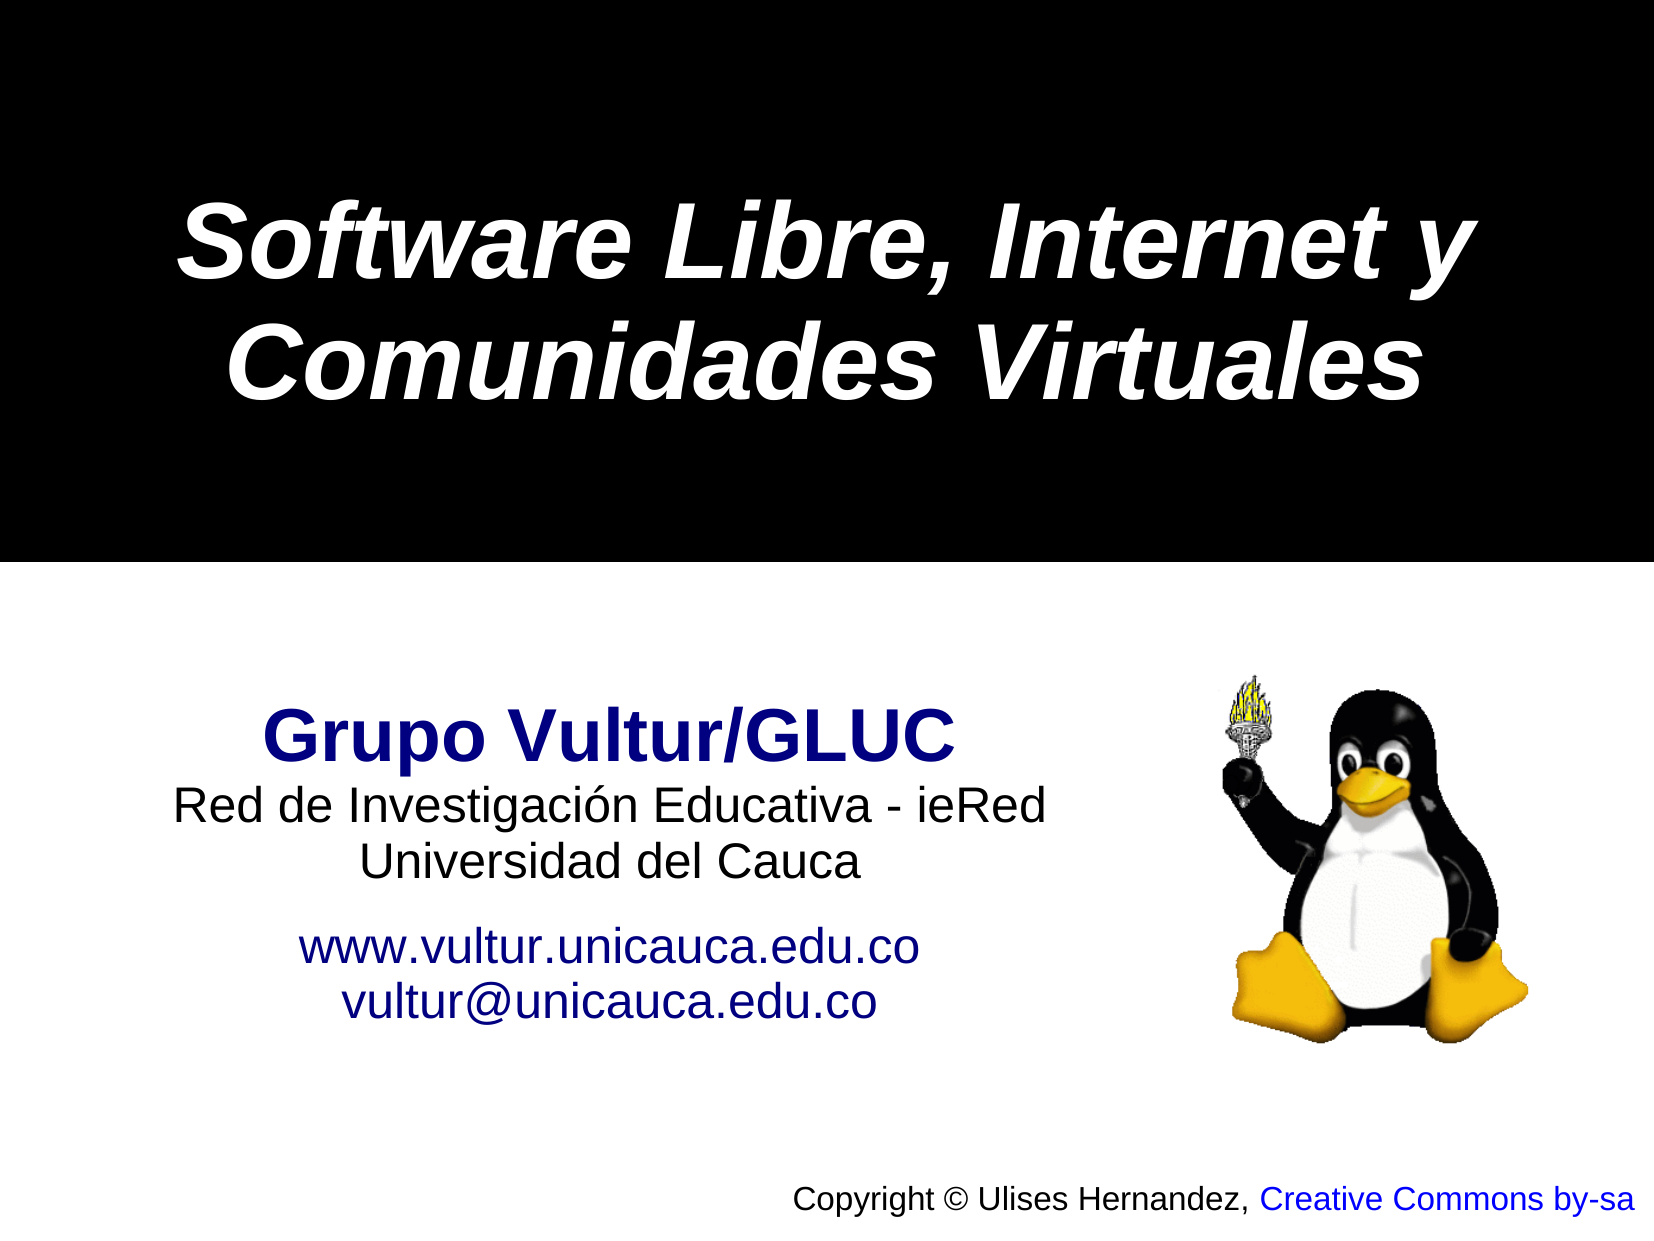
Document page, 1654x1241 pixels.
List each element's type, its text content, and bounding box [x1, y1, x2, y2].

picture [1123, 593, 1628, 1098]
text_box [0, 0, 1654, 562]
text_box Grupo Vultur/GLUC Red de Investigación Educativa - ieRed Universidad del Cauca www.vultur.unicauca.edu.co vultur@unicauca.edu.co [172, 693, 1047, 1030]
text_box Copyright © Ulises Hernandez, Creative Commons by-sa [792, 1180, 1635, 1219]
text_box Software Libre, Internet y Comunidades Virtuales [176, 180, 1477, 423]
